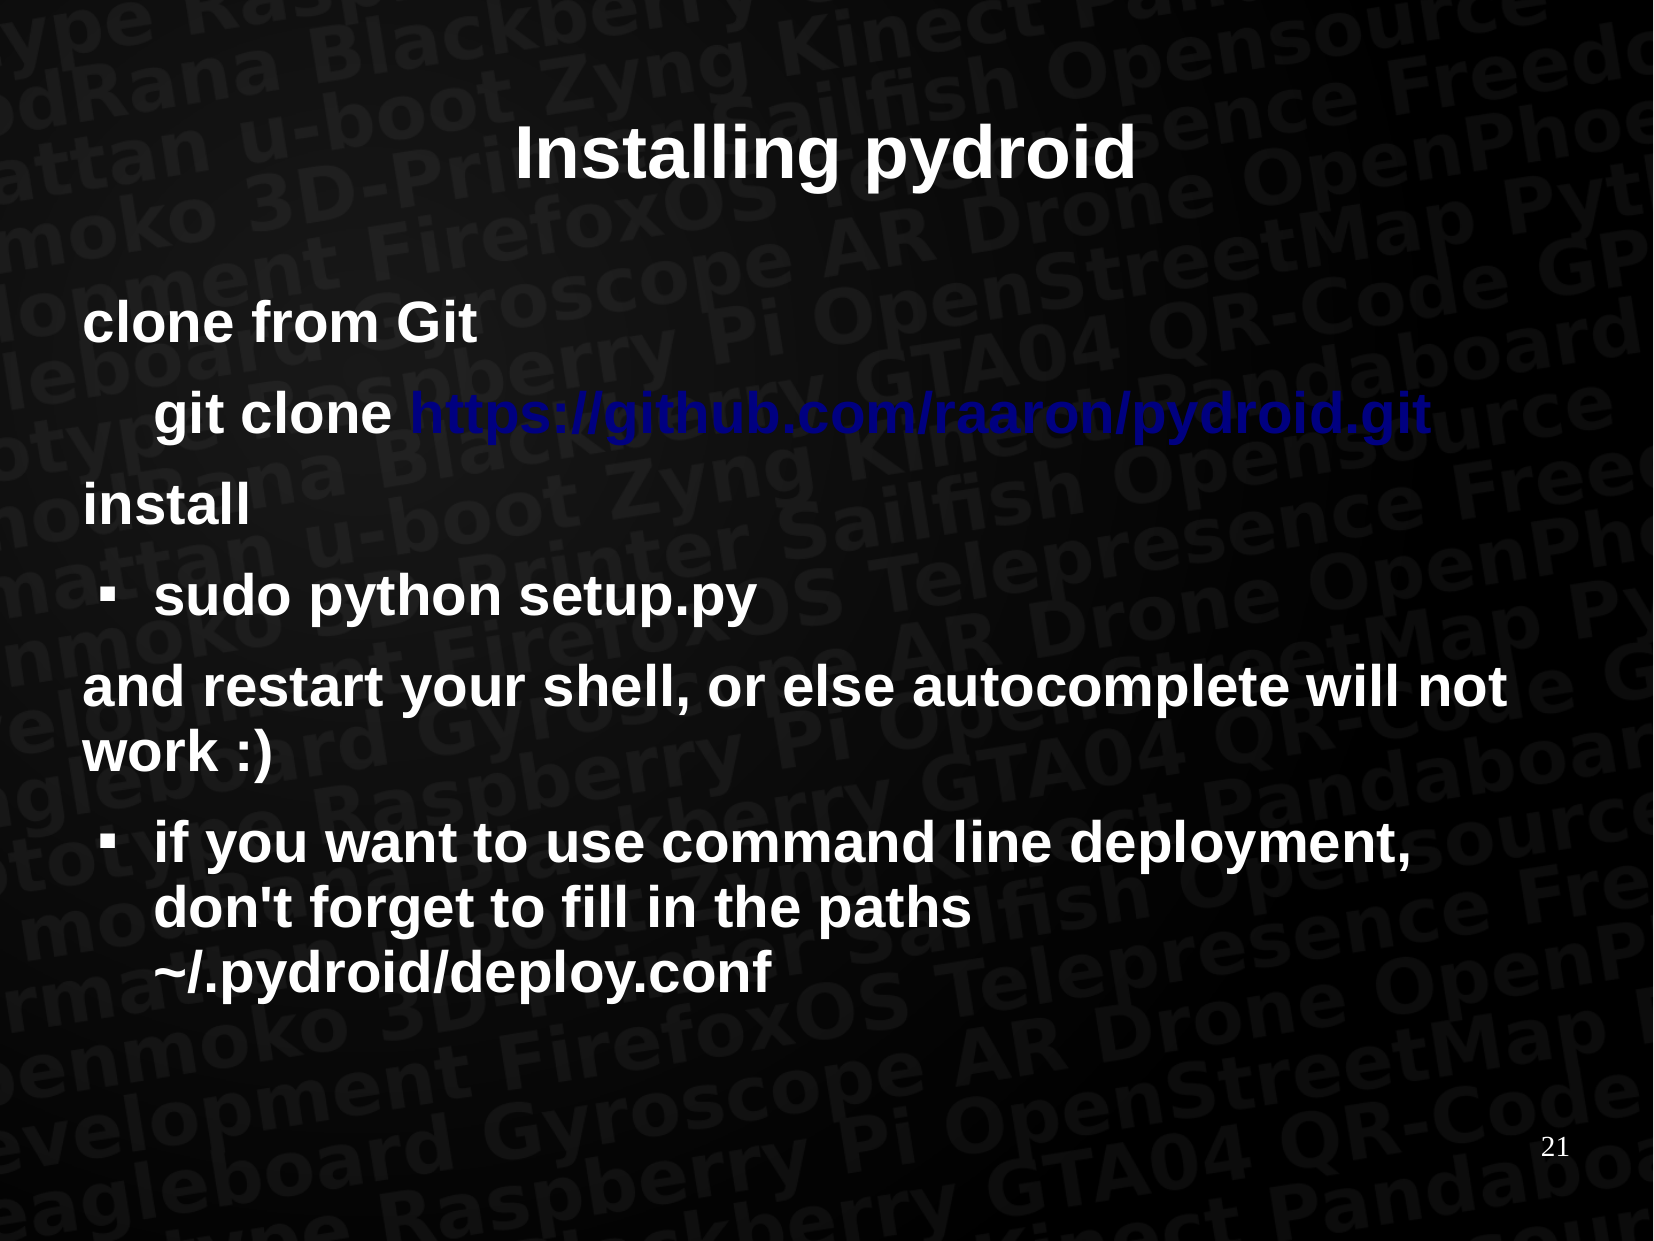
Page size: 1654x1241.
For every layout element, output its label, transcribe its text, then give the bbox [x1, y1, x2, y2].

picture [0, 0, 1654, 1241]
title Installing pydroid [82, 49, 1571, 257]
list clone from Git git clone https://github.com/raaron/pydroid.git install sudo python setup.py and restart your shell, or else autocomplete will not work :) if you want to use command line deployment, don't forget to fill in the paths ~/.pydroid/deploy.conf [82, 290, 1538, 1010]
